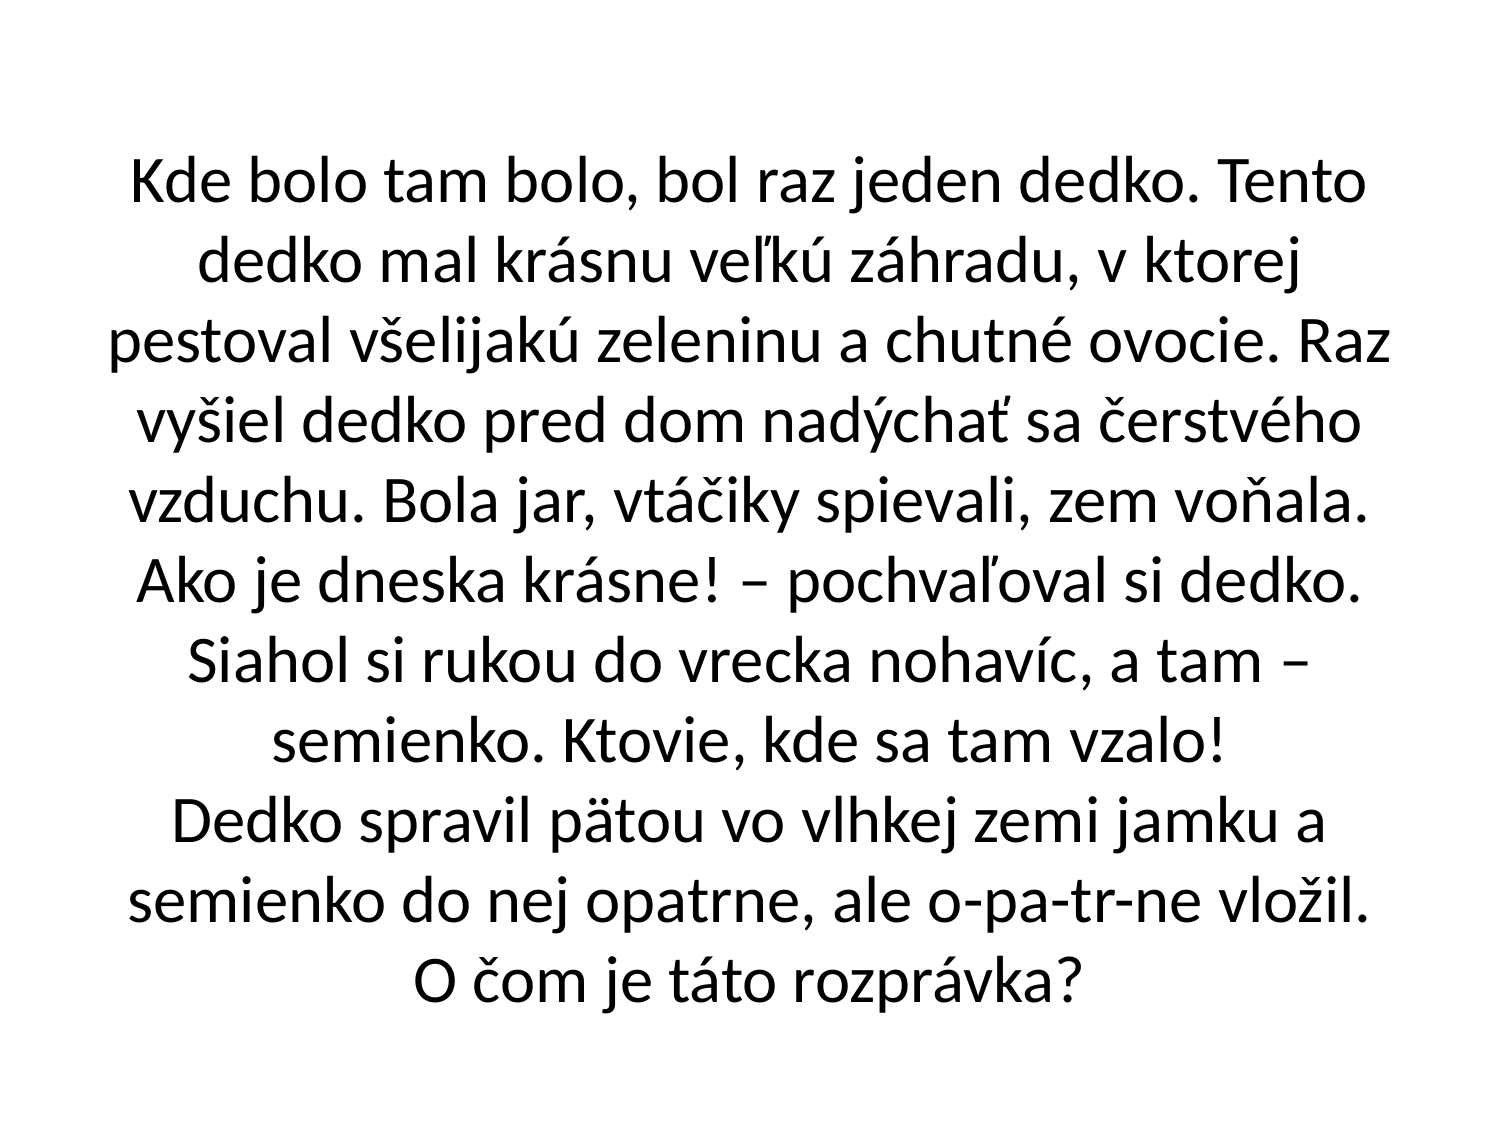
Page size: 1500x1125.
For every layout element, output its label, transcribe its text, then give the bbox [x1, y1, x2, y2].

title Kde bolo tam bolo, bol raz jeden dedko. Tento dedko mal krásnu veľkú záhradu, v ktorej pestoval všelijakú zeleninu a chutné ovocie. Raz vyšiel dedko pred dom nadýchať sa čerstvého vzduchu. Bola jar, vtáčiky spievali, zem voňala. Ako je dneska krásne! – pochvaľoval si dedko. Siahol si rukou do vrecka nohavíc, a tam – semienko. Ktovie, kde sa tam vzalo! Dedko spravil pätou vo vlhkej zemi jamku a semienko do nej opatrne, ale o-pa-tr-ne vložil. O čom je táto rozprávka? [75, 128, 1425, 1032]
